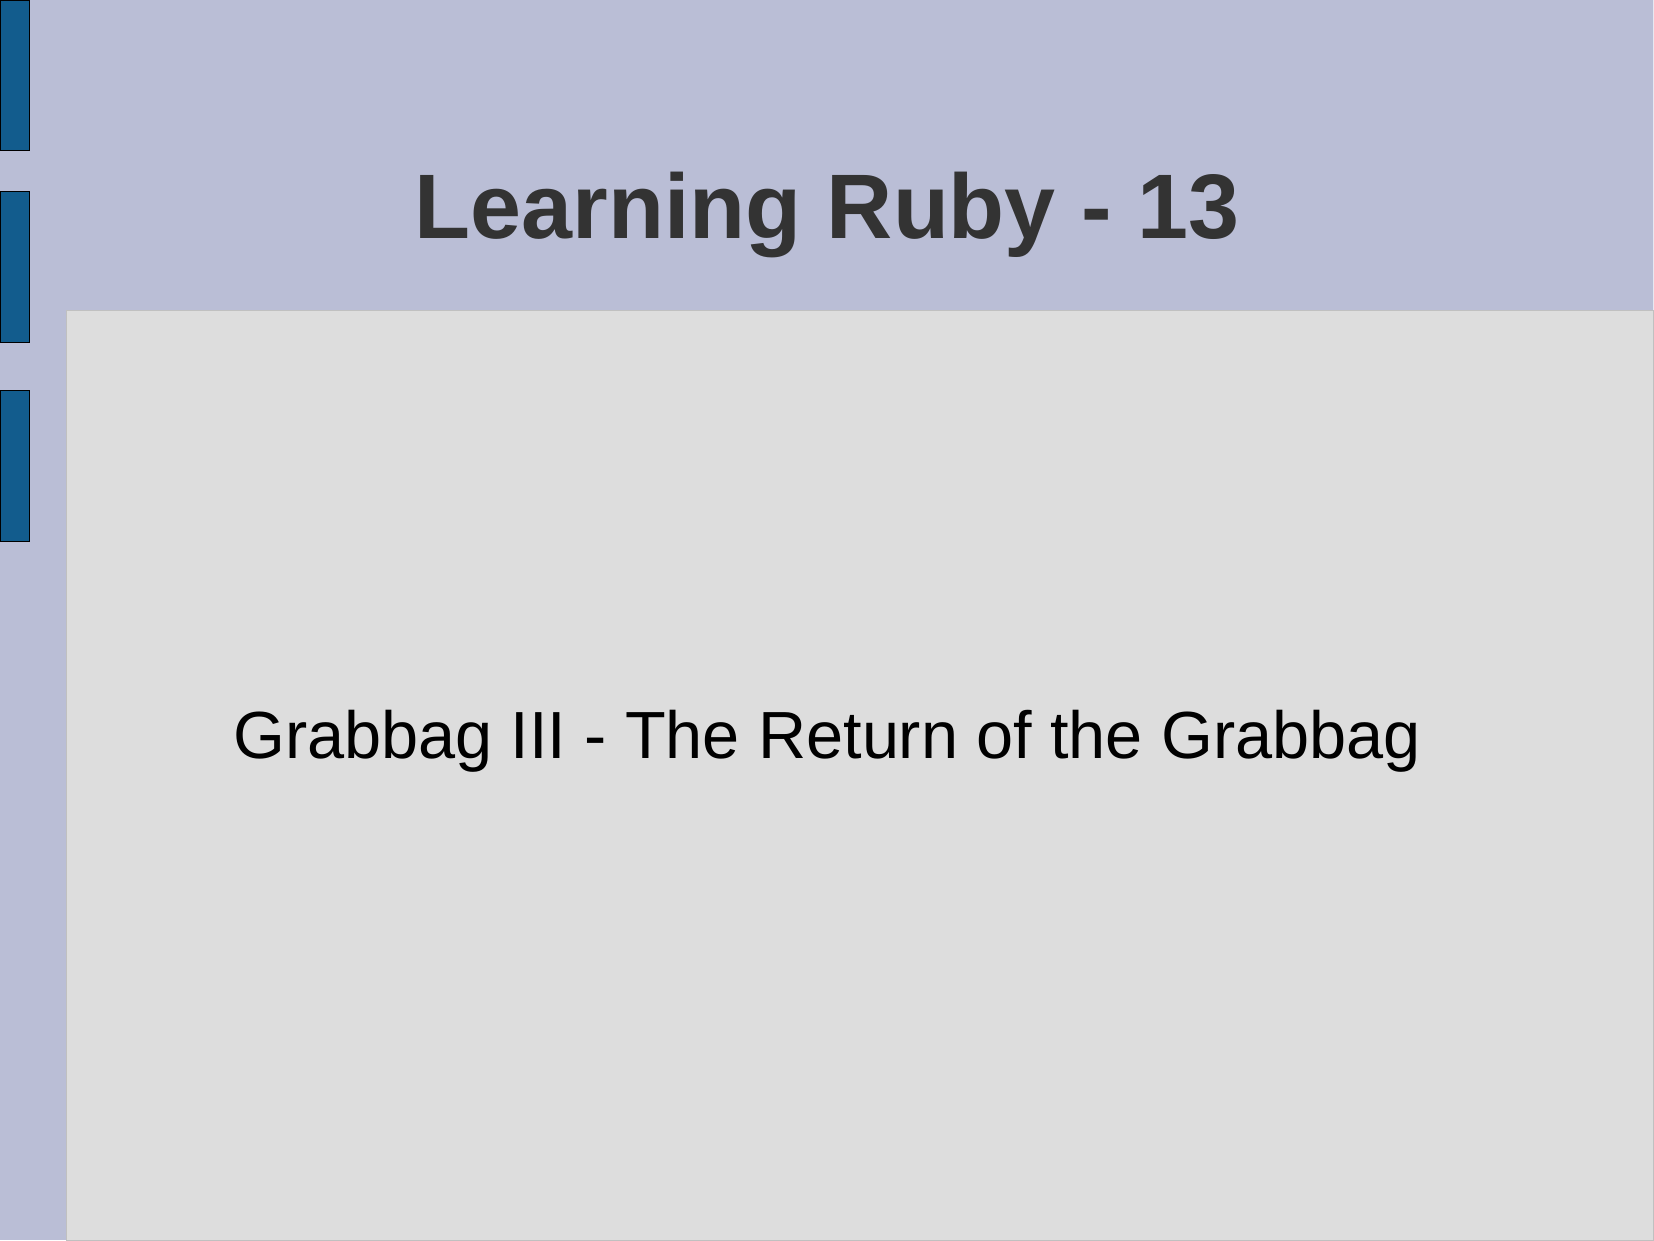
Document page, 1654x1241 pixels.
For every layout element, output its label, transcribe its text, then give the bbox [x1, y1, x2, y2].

subtitle Grabbag III - The Return of the Grabbag [121, 344, 1534, 1127]
title Learning Ruby - 13 [121, 102, 1534, 311]
